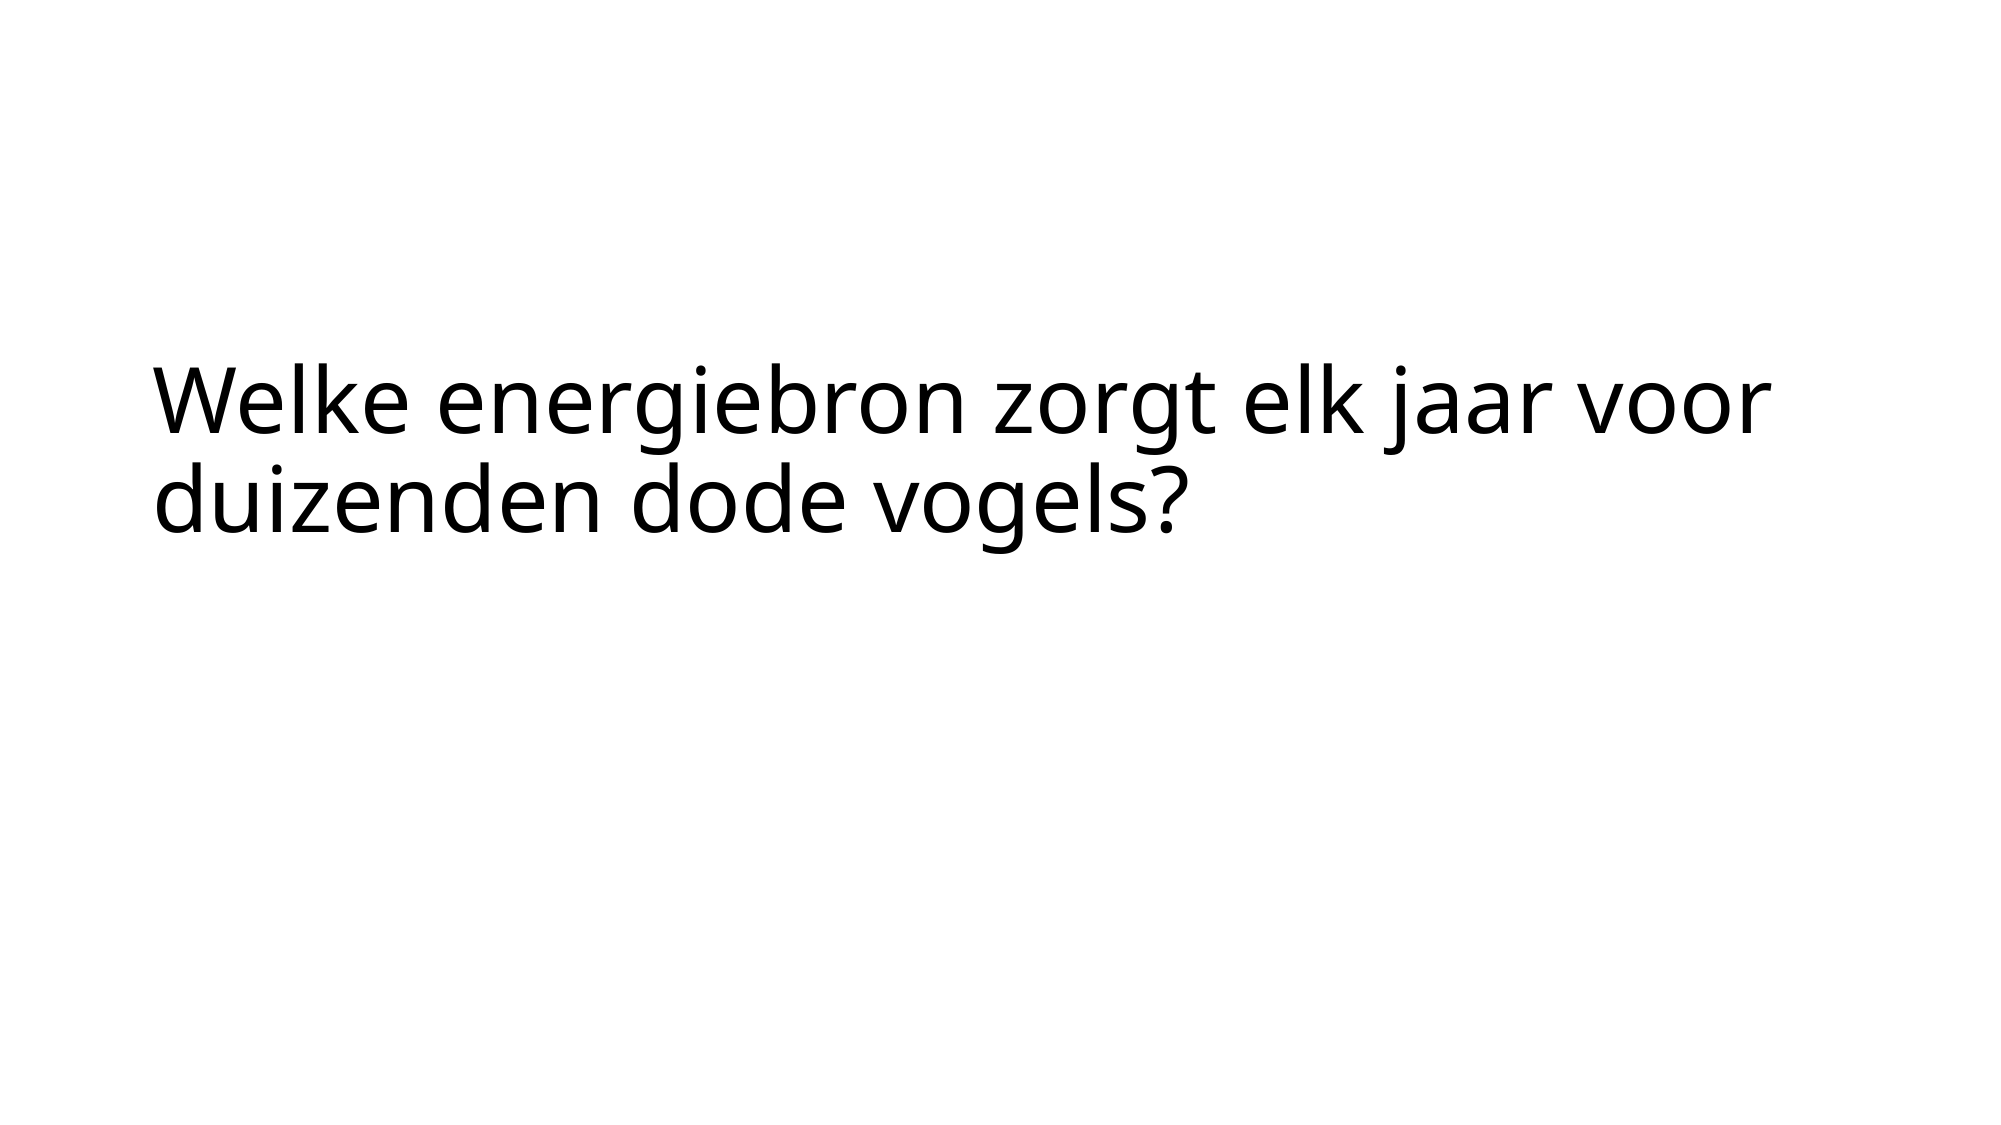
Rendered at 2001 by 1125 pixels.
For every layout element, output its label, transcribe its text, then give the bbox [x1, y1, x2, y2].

title Welke energiebron zorgt elk jaar voor duizenden dode vogels? [137, 345, 1863, 563]
